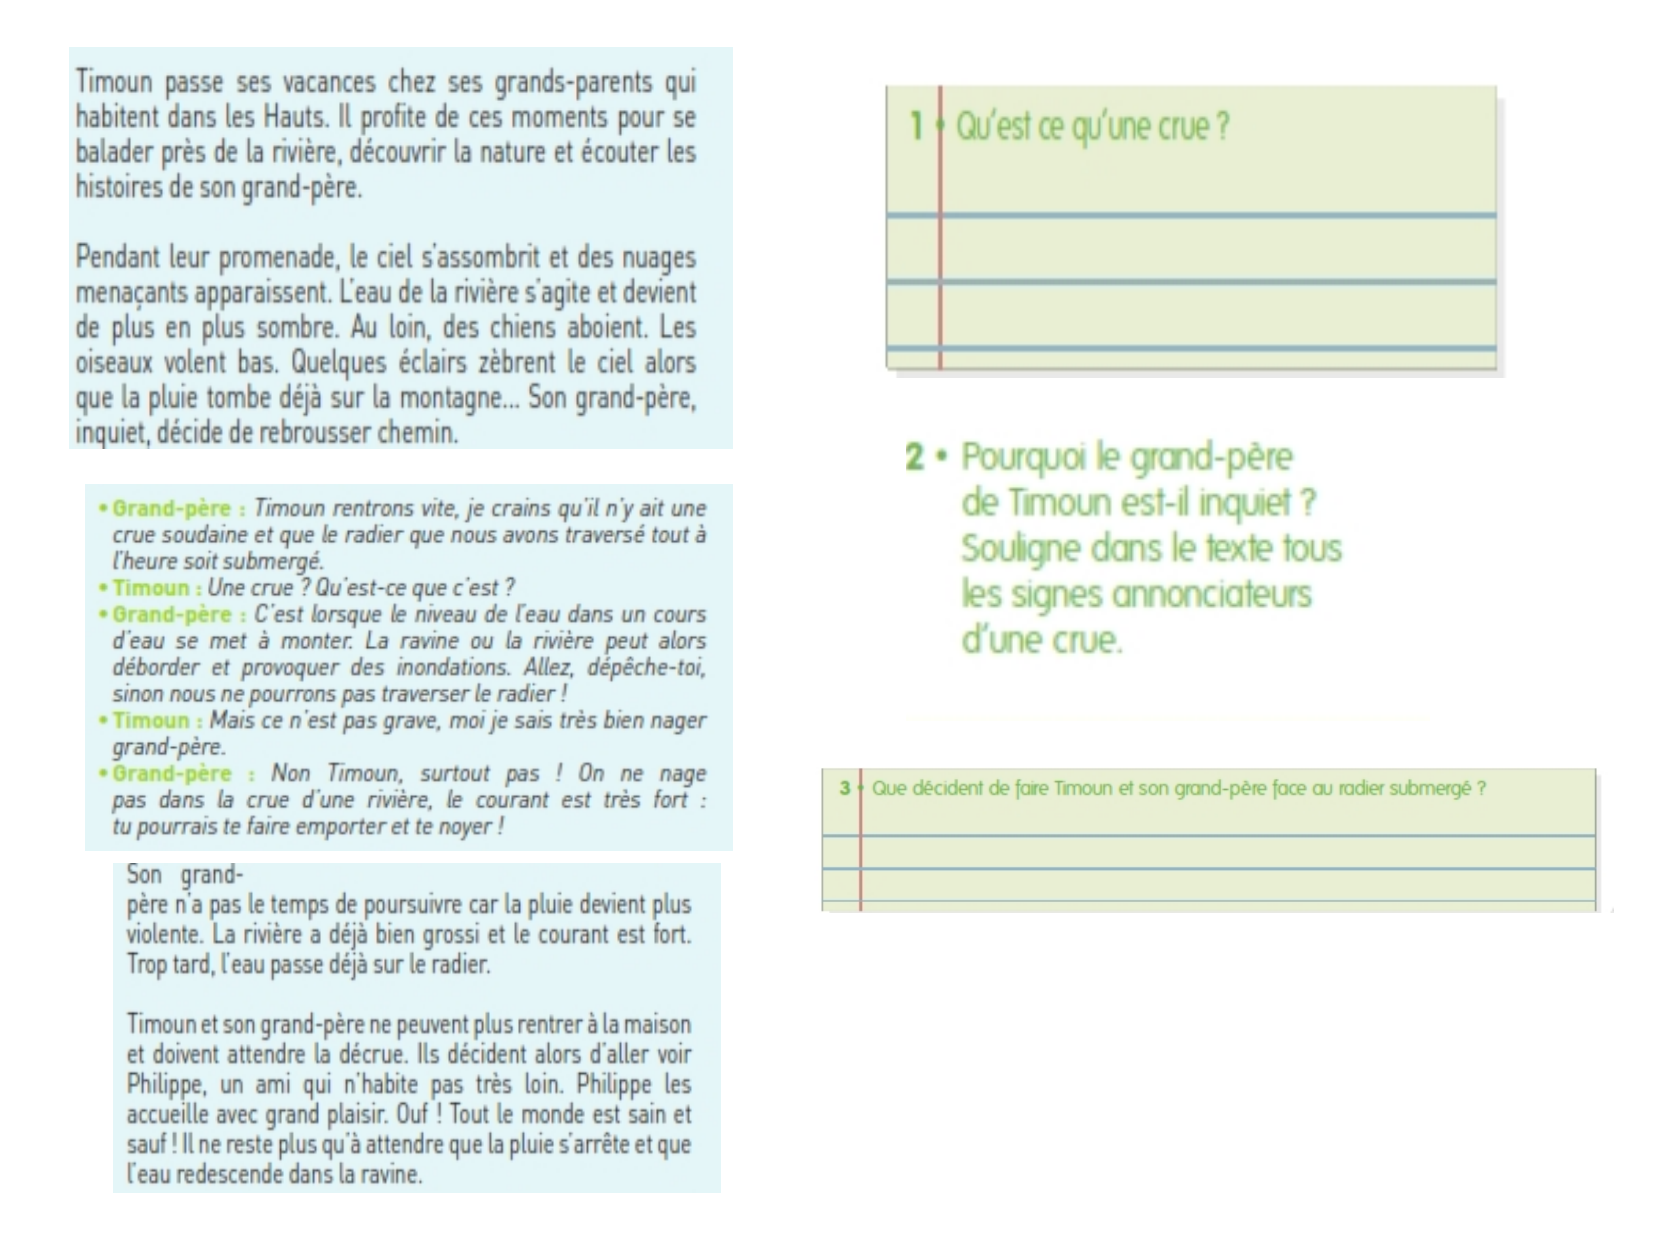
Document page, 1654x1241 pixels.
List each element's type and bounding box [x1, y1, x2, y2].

picture [113, 863, 721, 1193]
picture [814, 767, 1614, 913]
picture [85, 484, 733, 851]
picture [906, 428, 1430, 721]
picture [862, 74, 1524, 378]
picture [69, 47, 733, 449]
